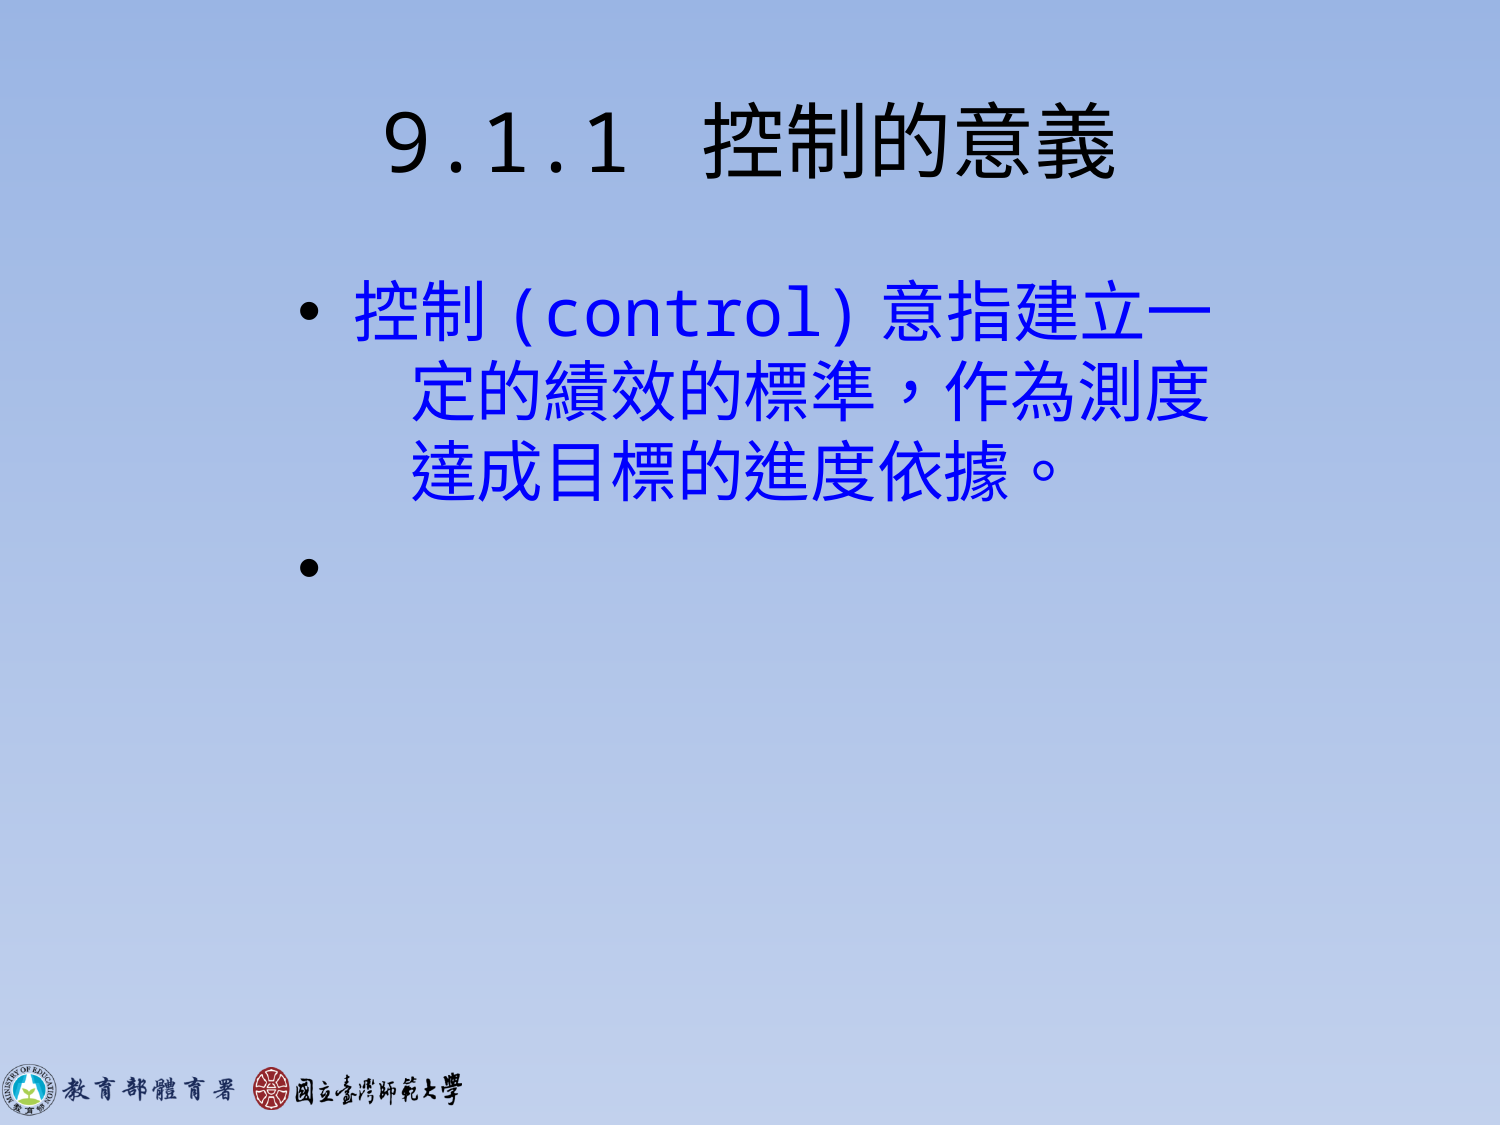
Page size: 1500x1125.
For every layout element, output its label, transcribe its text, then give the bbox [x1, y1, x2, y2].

title 9.1.1 控制的意義 [75, 45, 1426, 233]
list 控制(control)意指建立一定的績效的標準，作為測度達成目標的進度依據。 [282, 262, 1254, 712]
